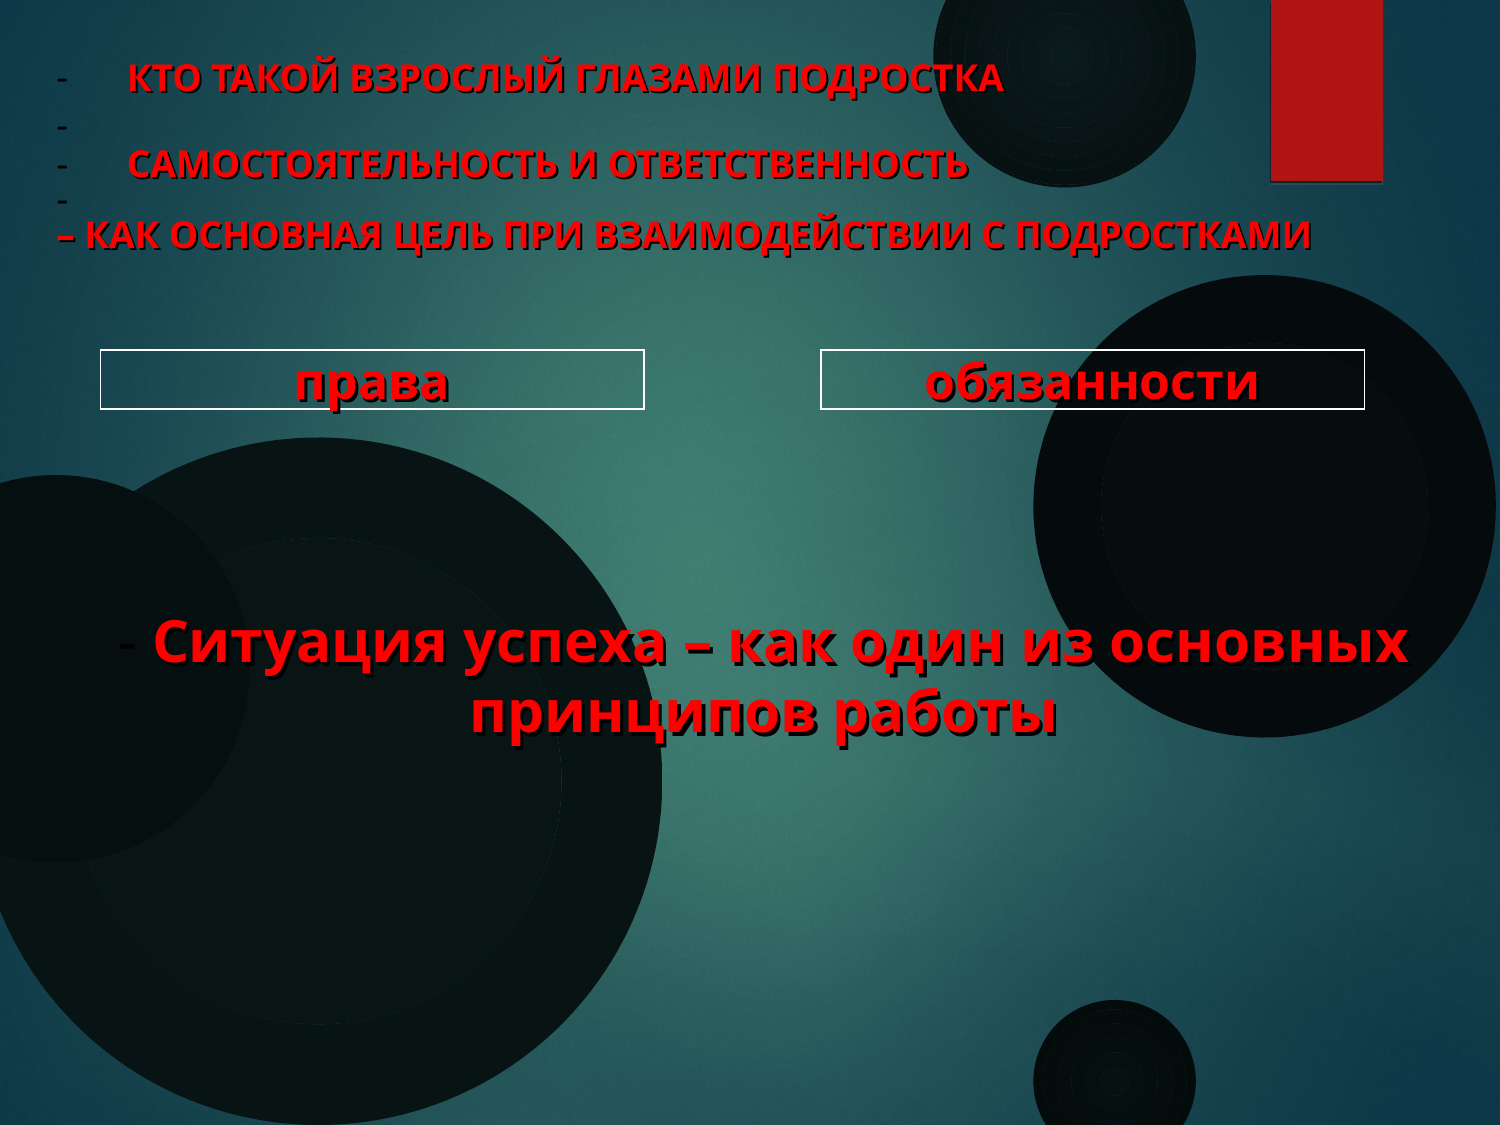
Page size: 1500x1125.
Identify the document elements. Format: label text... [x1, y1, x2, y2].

text_box обязанности [821, 350, 1364, 409]
text_box Кто такой взрослый глазами подростка Самостоятельность и ответственность – как основная цель при взаимодействии с подростками [41, 42, 1412, 277]
text_box права [100, 350, 644, 409]
text_box права [340, 380, 348, 393]
text_box Ситуация успеха – как один из основных принципов работы [98, 562, 1445, 787]
